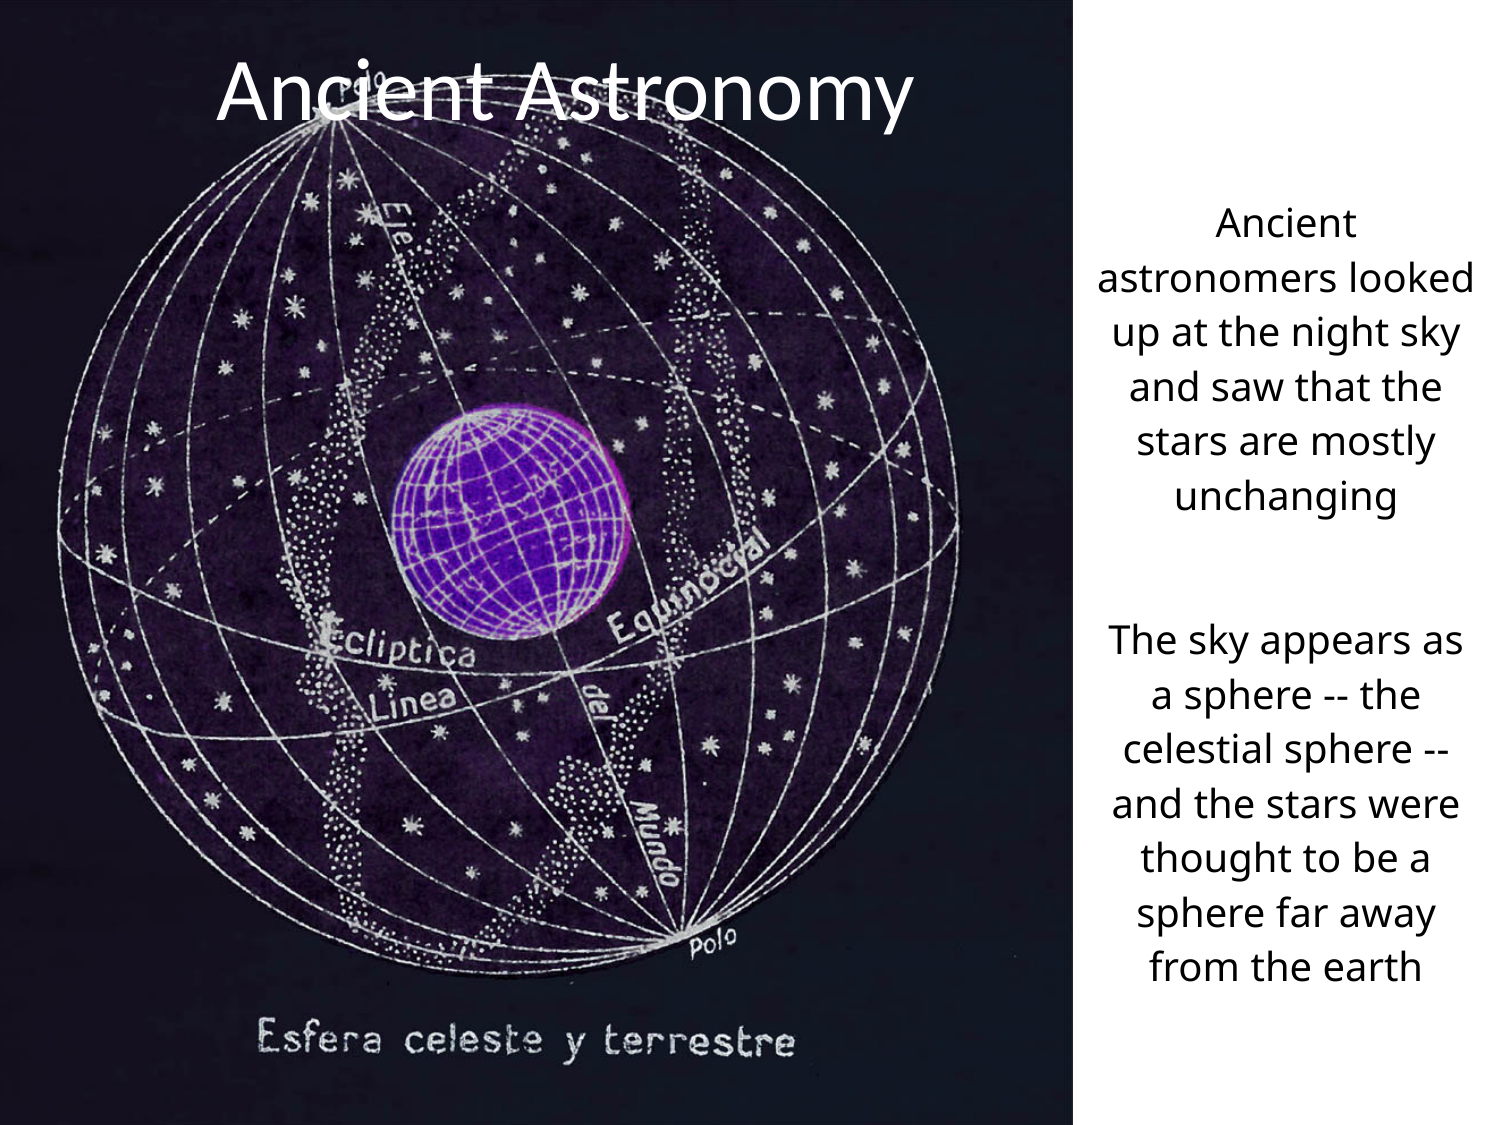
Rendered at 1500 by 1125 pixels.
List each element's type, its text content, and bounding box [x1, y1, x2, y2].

list Ancient astronomers looked up at the night sky and saw that the stars are mostly unchanging The sky appears as a sphere -- the celestial sphere -- and the stars were thought to be a sphere far away from the earth [1095, 195, 1478, 1006]
picture [0, 0, 1073, 1125]
title Ancient Astronomy [60, 44, 1073, 150]
